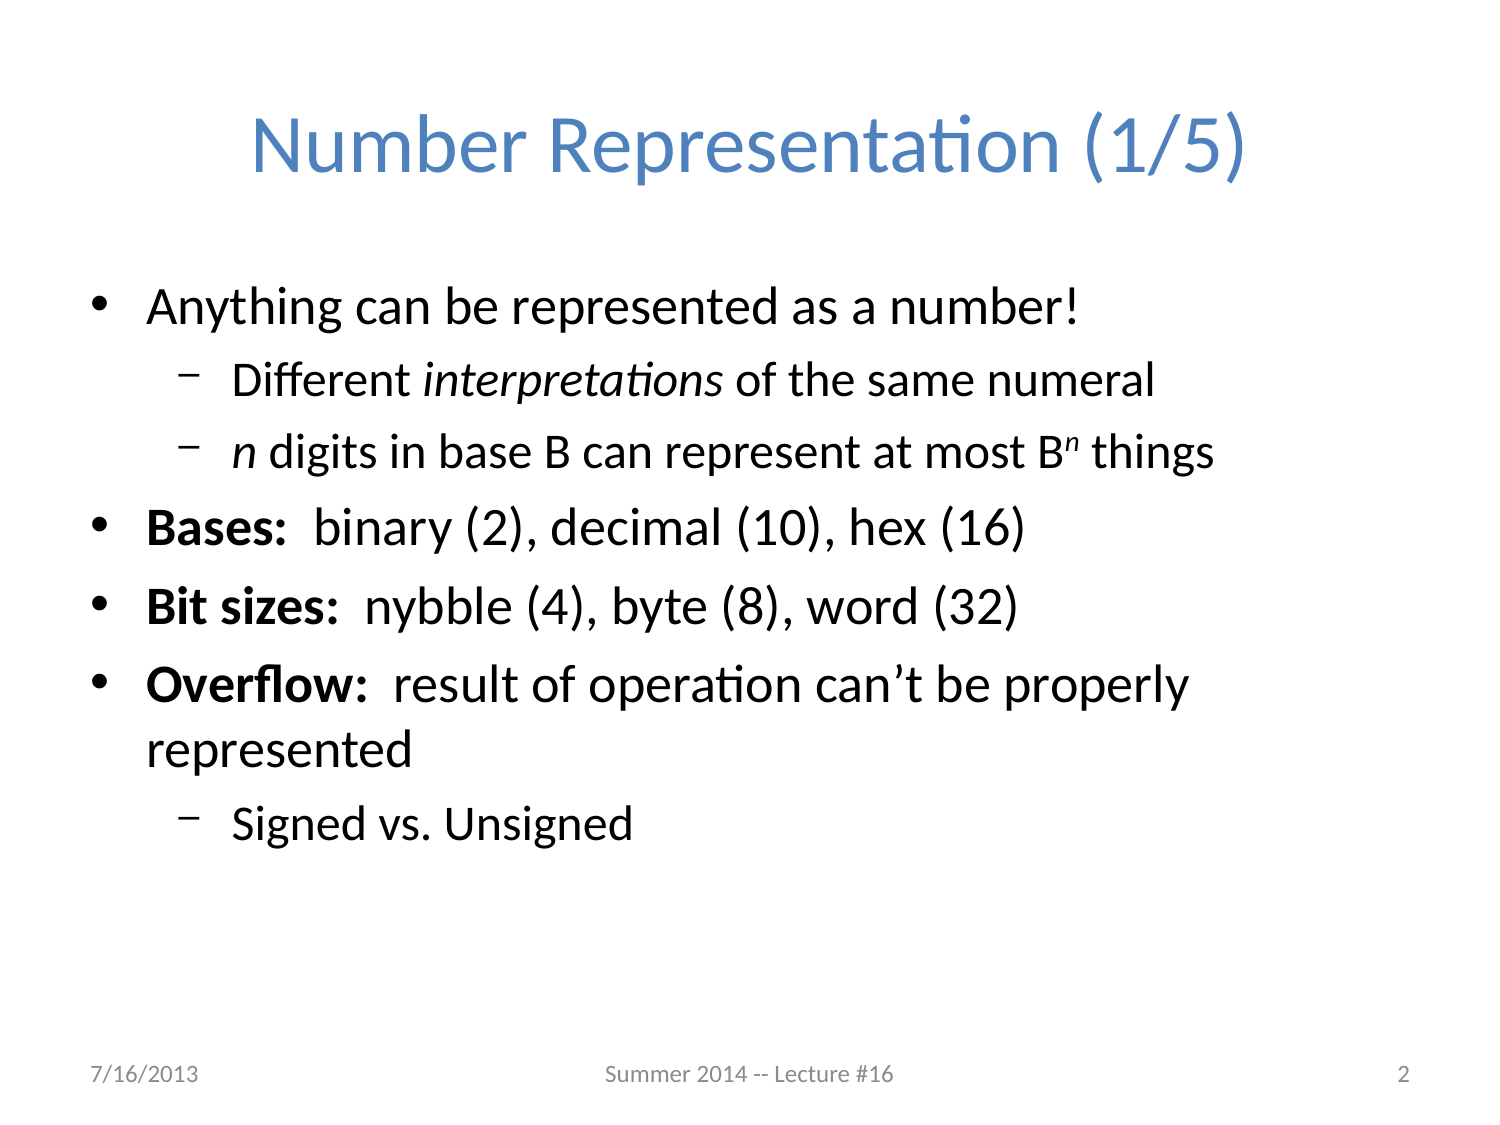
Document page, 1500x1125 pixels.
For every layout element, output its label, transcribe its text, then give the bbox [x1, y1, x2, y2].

slide_number <number> [1074, 1042, 1425, 1103]
slide_number 7/16/2013 [75, 1042, 425, 1103]
footer Summer 2014 -- Lecture #16 [512, 1042, 988, 1103]
list Anything can be represented as a number! Different interpretations of the same numeral n digits in base B can represent at most Bn things Bases: binary (2), decimal (10), hex (16) Bit sizes: nybble (4), byte (8), word (32) Overflow: result of operation can’t be properly represented Signed vs. Unsigned [75, 262, 1425, 1073]
title Number Representation (1/5) [75, 45, 1425, 233]
